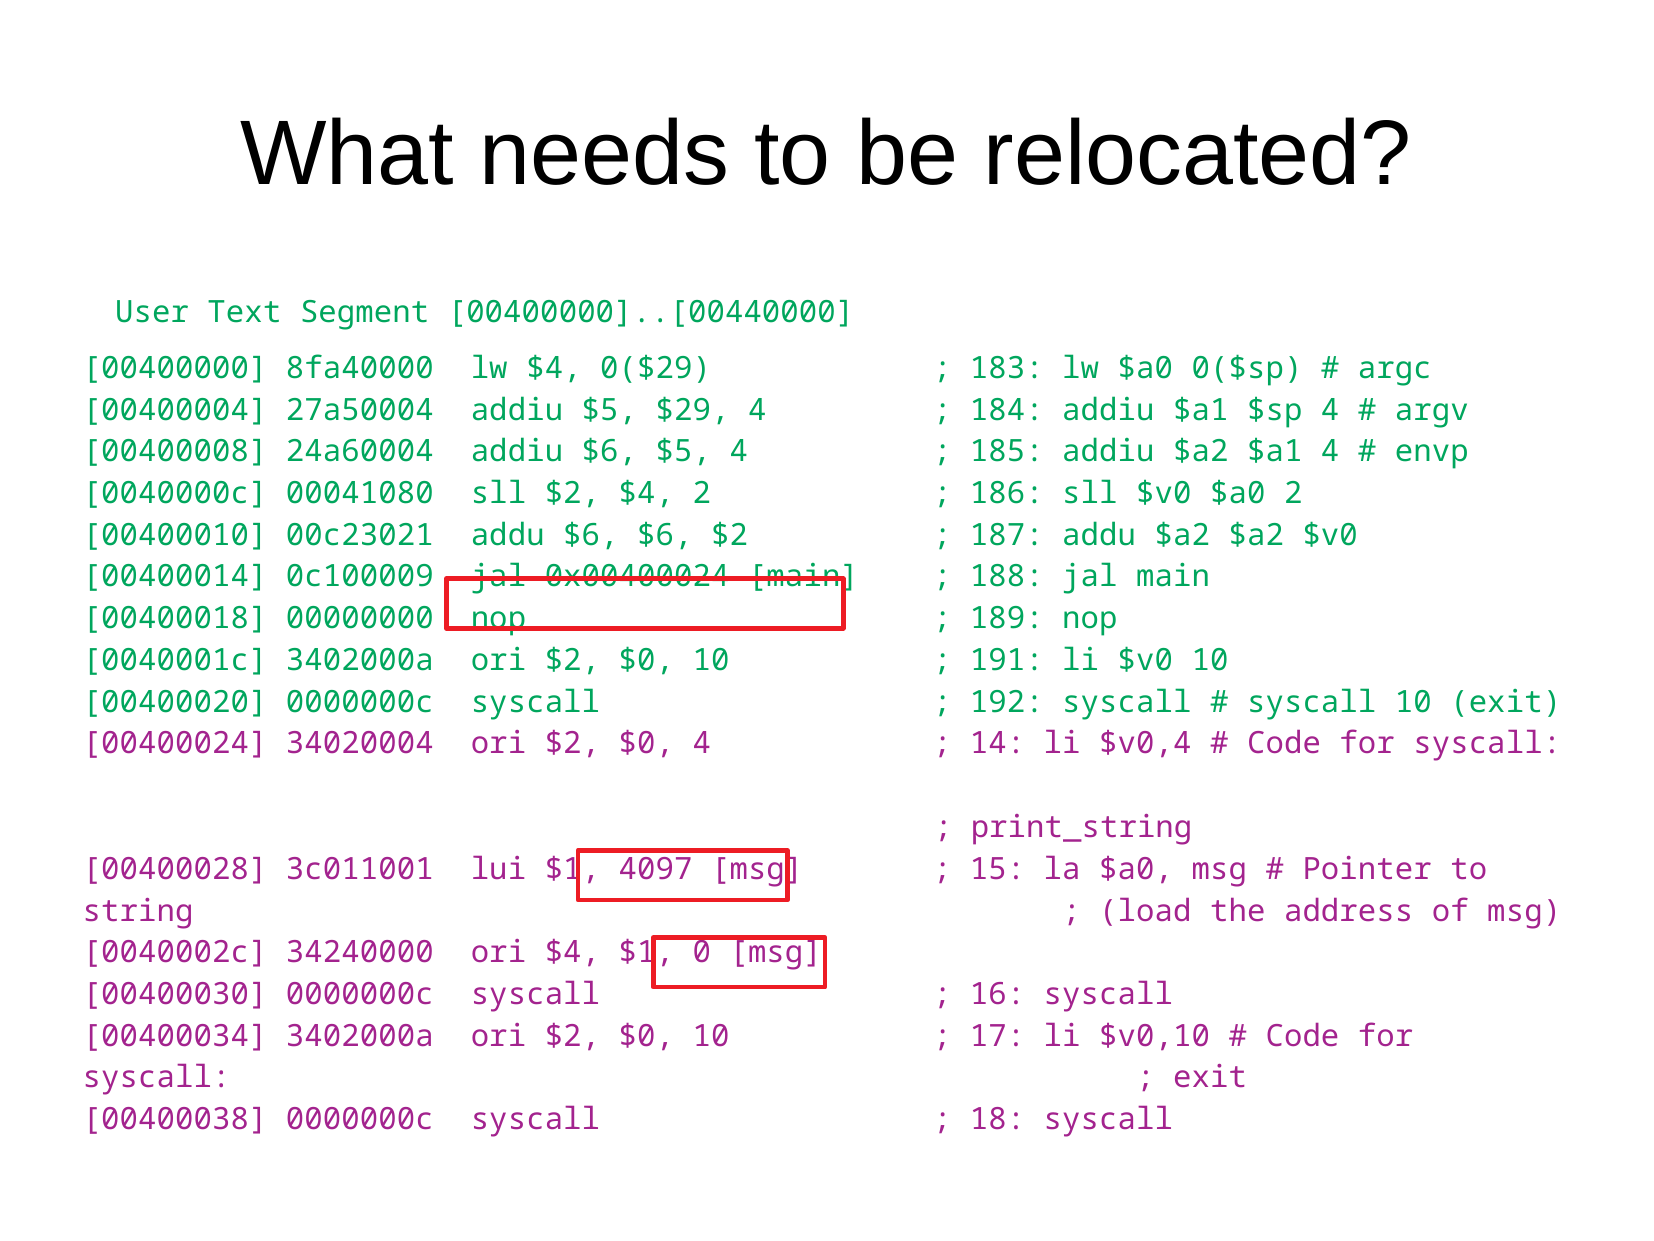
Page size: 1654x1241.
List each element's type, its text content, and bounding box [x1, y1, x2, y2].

list User Text Segment [00400000]..[00440000] [00400000] 8fa40000 lw $4, 0($29) ; 183: lw $a0 0($sp) # argc [00400004] 27a50004 addiu $5, $29, 4 ; 184: addiu $a1 $sp 4 # argv [00400008] 24a60004 addiu $6, $5, 4 ; 185: addiu $a2 $a1 4 # envp [0040000c] 00041080 sll $2, $4, 2 ; 186: sll $v0 $a0 2 [00400010] 00c23021 addu $6, $6, $2 ; 187: addu $a2 $a2 $v0 [00400014] 0c100009 jal 0x00400024 [main] ; 188: jal main [00400018] 00000000 nop ; 189: nop [0040001c] 3402000a ori $2, $0, 10 ; 191: li $v0 10 [00400020] 0000000c syscall ; 192: syscall # syscall 10 (exit) [00400024] 34020004 ori $2, $0, 4 ; 14: li $v0,4 # Code for syscall: ; print_string [00400028] 3c011001 lui $1, 4097 [msg] ; 15: la $a0, msg # Pointer to string ; (load the address of msg) [0040002c] 34240000 ori $4, $1, 0 [msg] [00400030] 0000000c syscall ; 16: syscall [00400034] 3402000a ori $2, $0, 10 ; 17: li $v0,10 # Code for syscall: ; exit [00400038] 0000000c syscall ; 18: syscall [82, 290, 1571, 1175]
title What needs to be relocated? [82, 49, 1571, 257]
